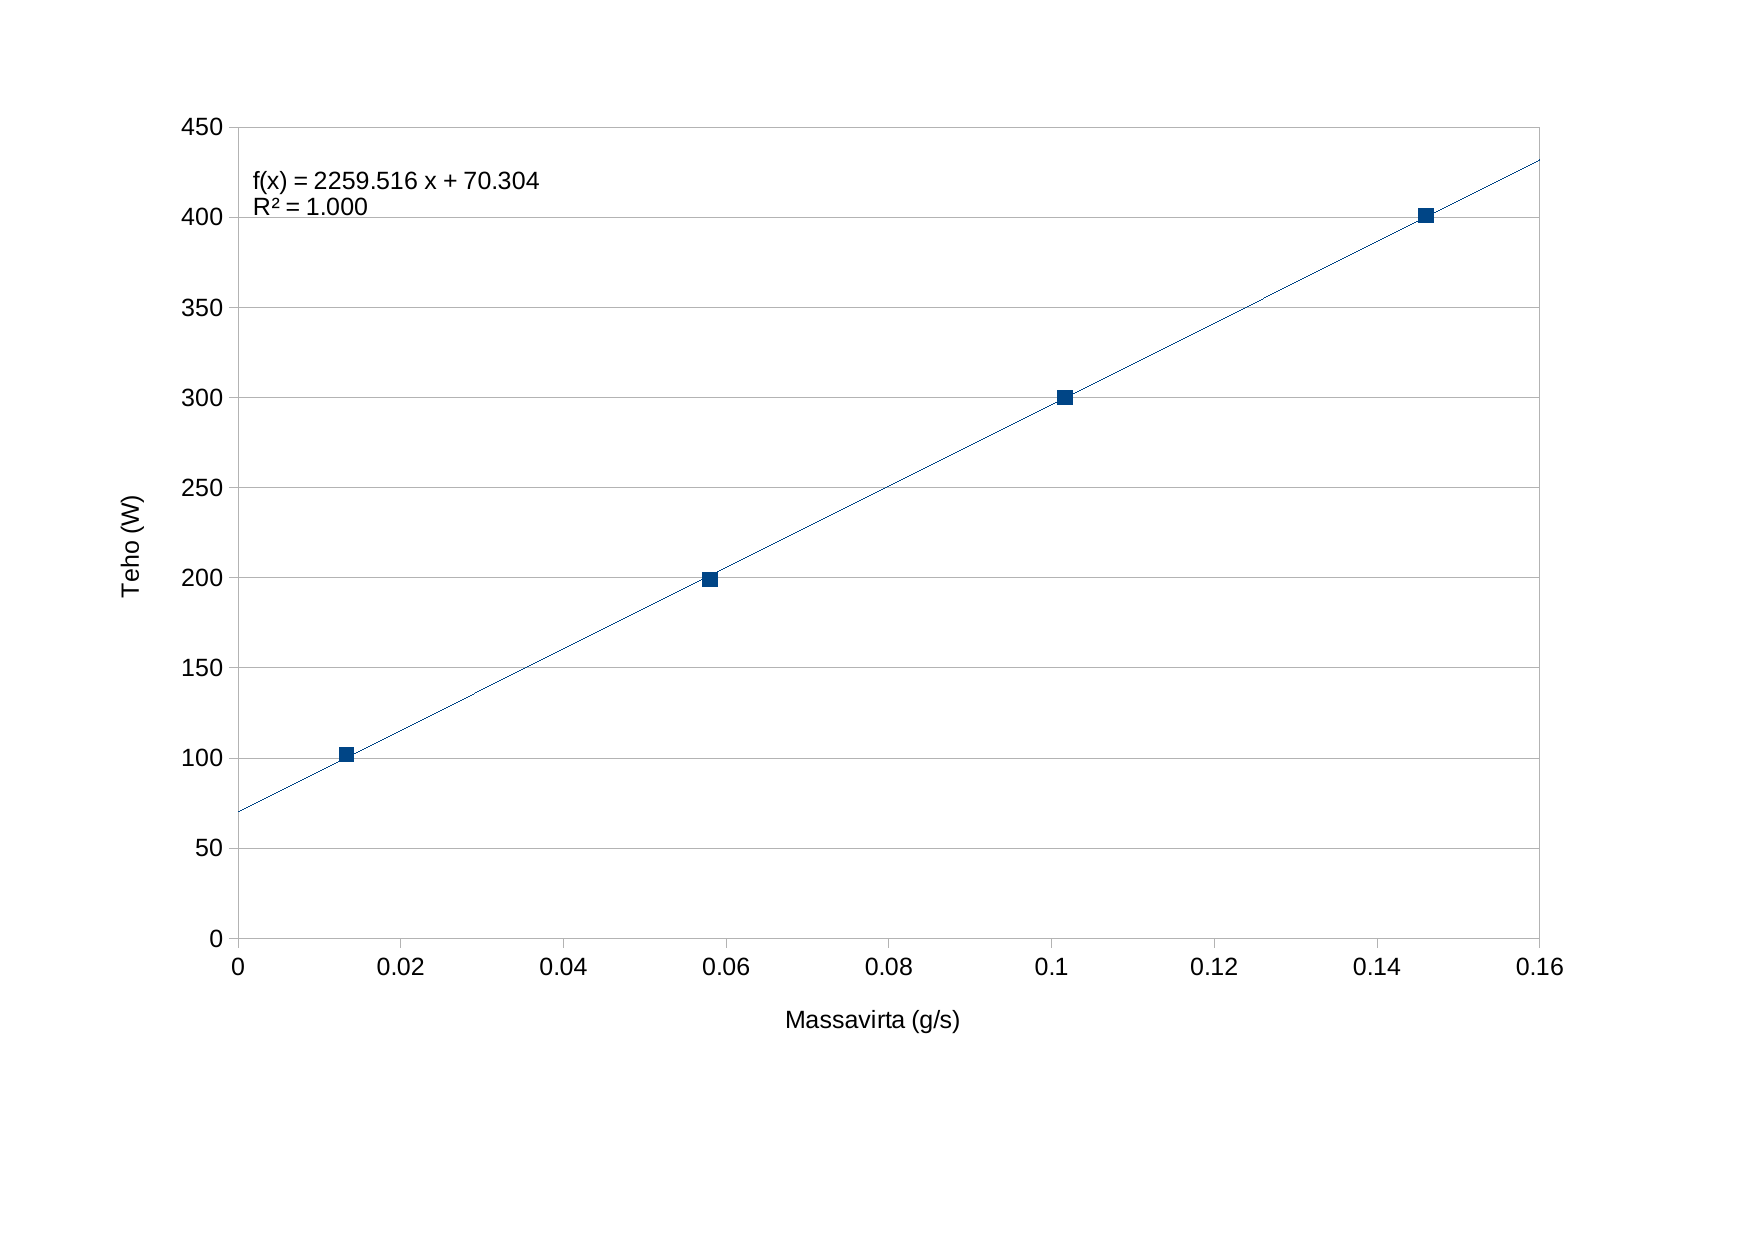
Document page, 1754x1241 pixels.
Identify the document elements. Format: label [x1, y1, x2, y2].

chart [82, 94, 1595, 1066]
